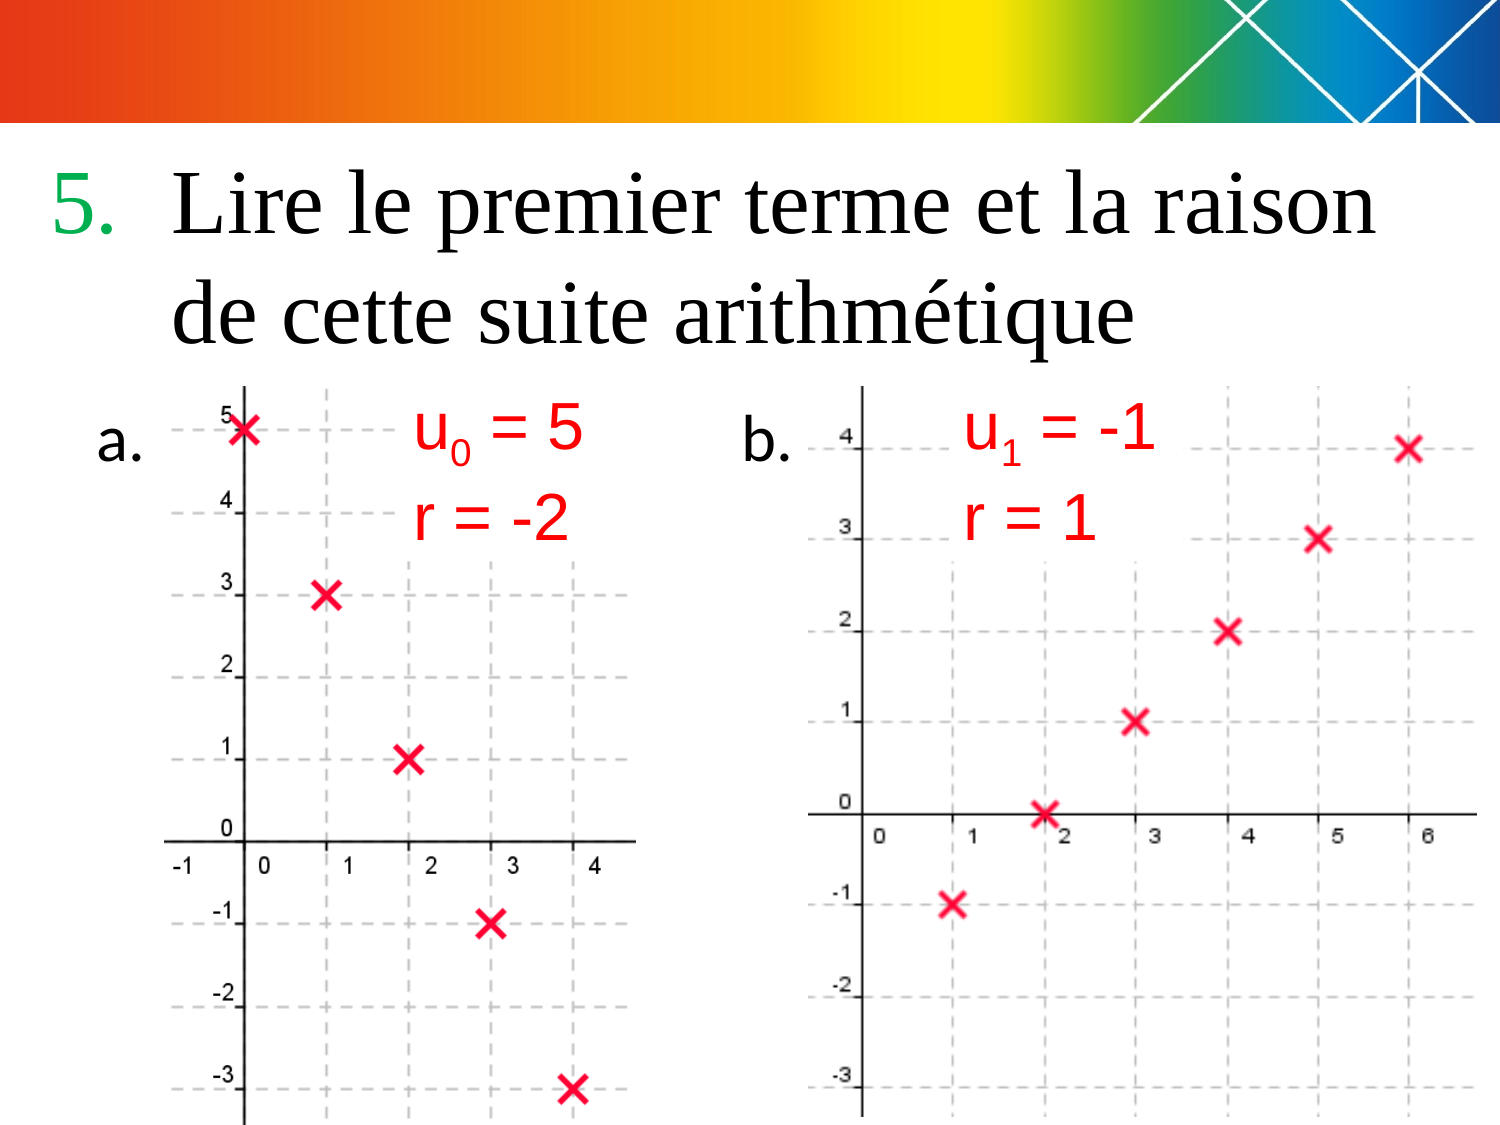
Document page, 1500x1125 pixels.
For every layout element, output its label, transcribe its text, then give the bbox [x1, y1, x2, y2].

text_box u1 = -1 r = 1 [949, 375, 1184, 562]
picture [164, 386, 636, 1125]
title Lire le premier terme et la raison de cette suite arithmétique [35, 134, 1500, 370]
picture [0, 0, 1359, 123]
text_box a. [82, 386, 164, 642]
picture [1340, 0, 1500, 123]
picture [808, 386, 1477, 1117]
text_box b. [726, 386, 808, 642]
text_box u0 = 5 r = -2 [398, 375, 633, 562]
